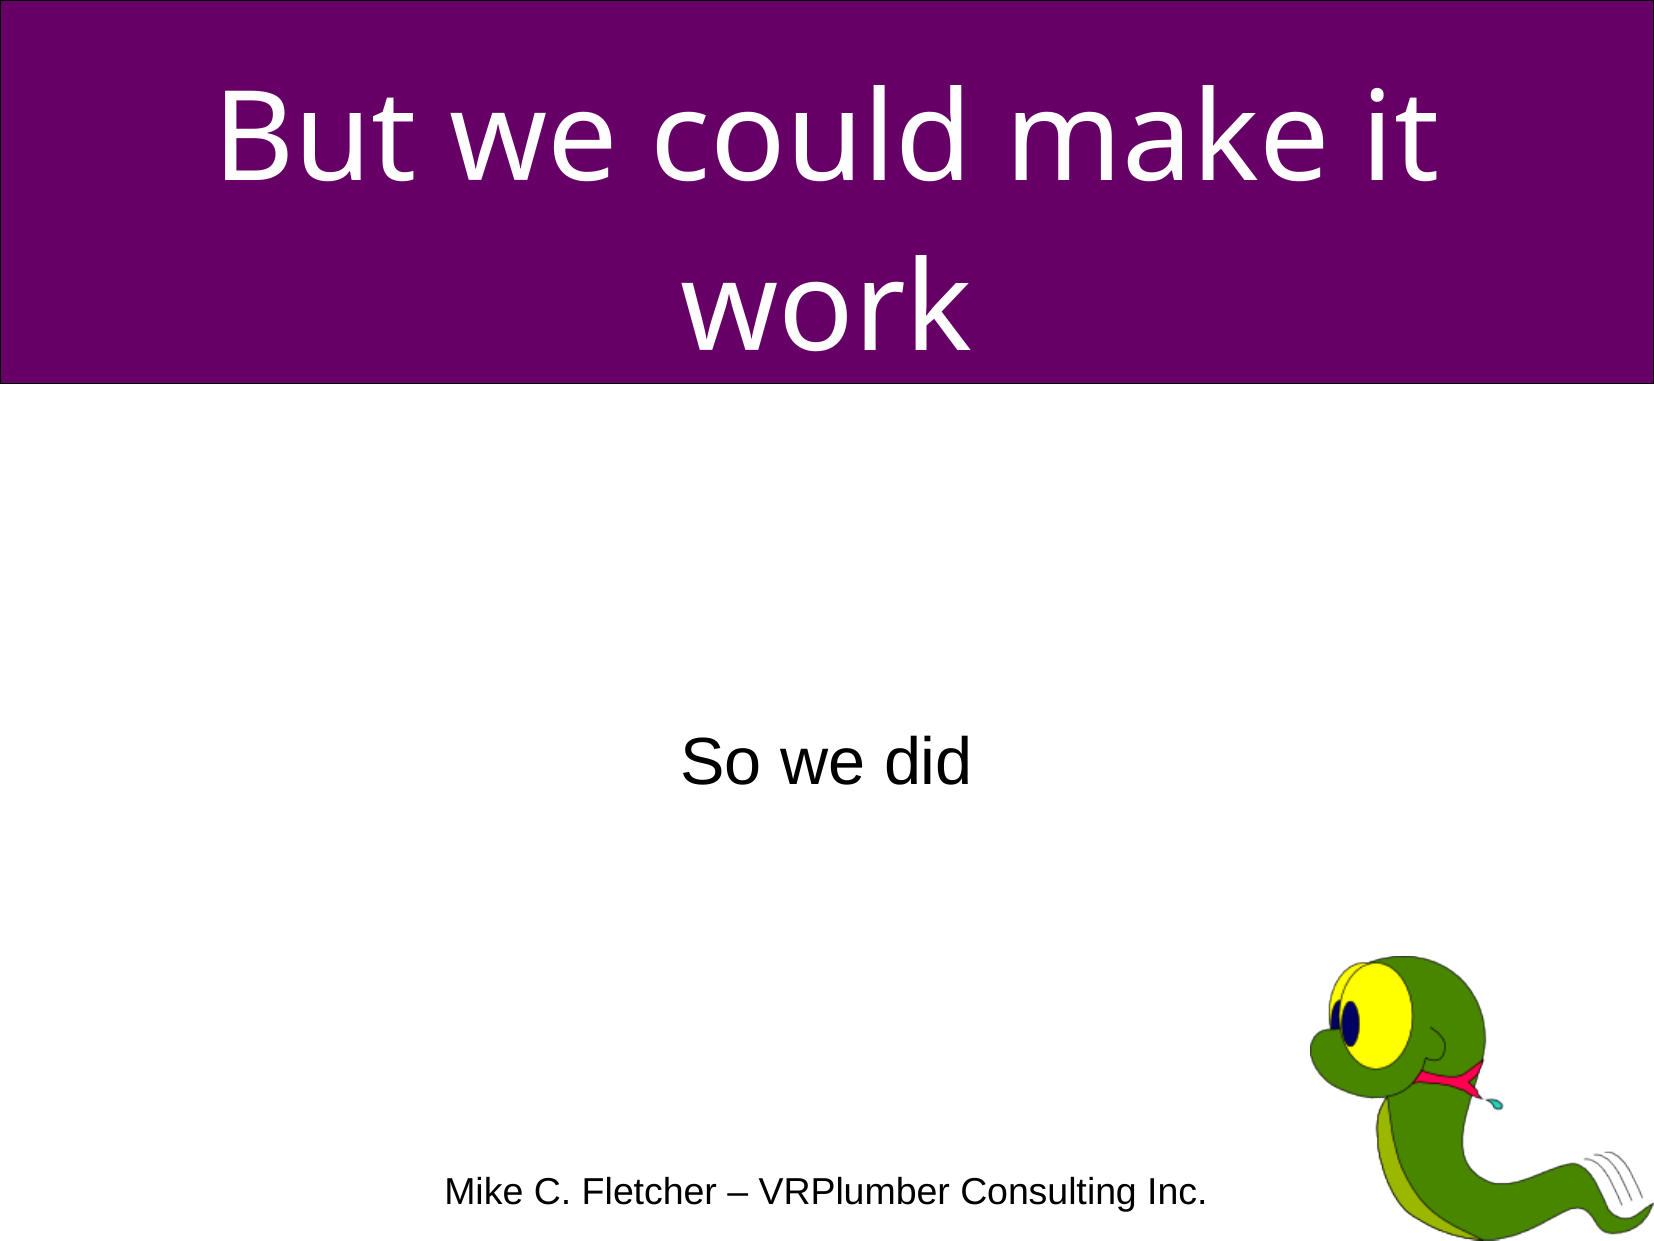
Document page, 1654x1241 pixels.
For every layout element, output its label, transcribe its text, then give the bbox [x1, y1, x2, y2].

picture [1310, 956, 1654, 1241]
title But we could make it work [82, 56, 1571, 377]
subtitle So we did [82, 420, 1571, 1102]
